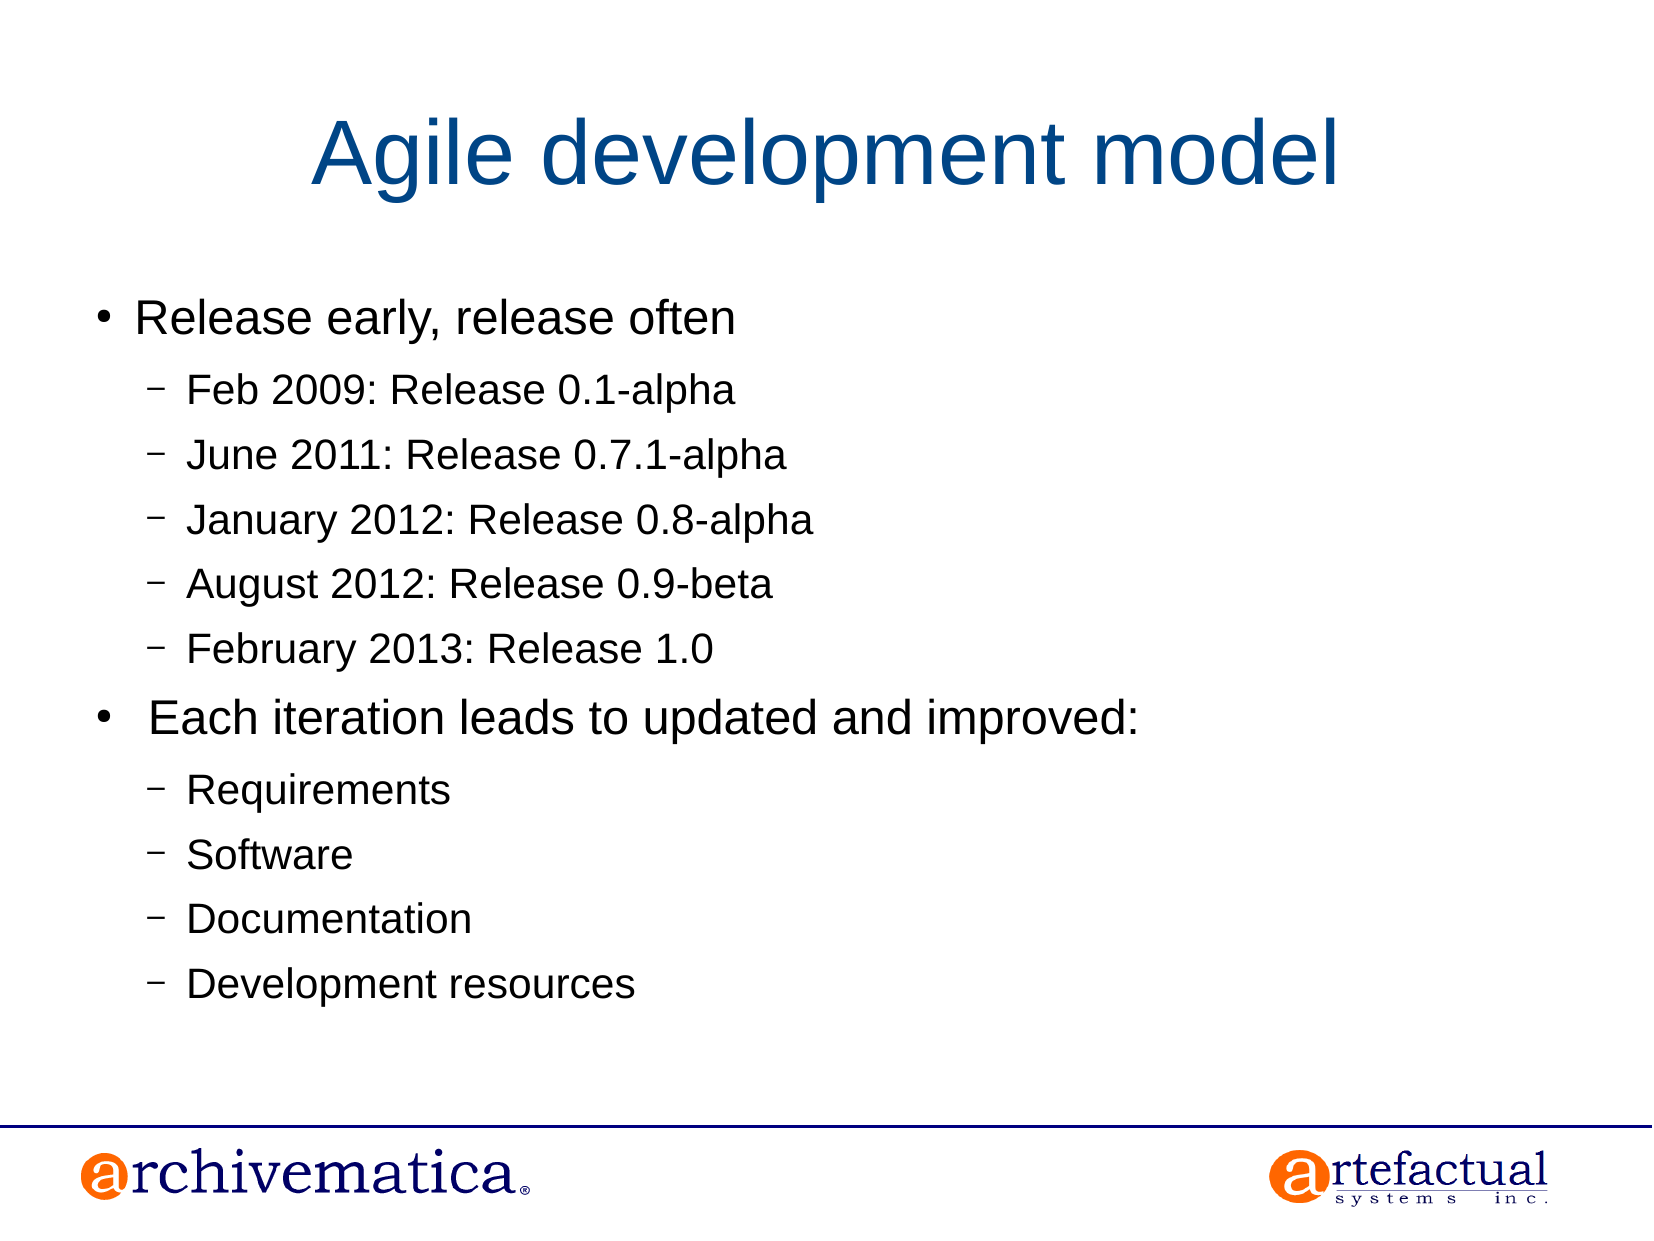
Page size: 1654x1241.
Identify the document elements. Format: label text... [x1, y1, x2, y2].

title Agile development model [82, 49, 1571, 257]
list Release early, release often Feb 2009: Release 0.1-alpha June 2011: Release 0.7.1-alpha January 2012: Release 0.8-alpha August 2012: Release 0.9-beta February 2013: Release 1.0 Each iteration leads to updated and improved: Requirements Software Documentation Development resources [82, 290, 1538, 1010]
picture [81, 1133, 531, 1216]
picture [1262, 1142, 1559, 1214]
